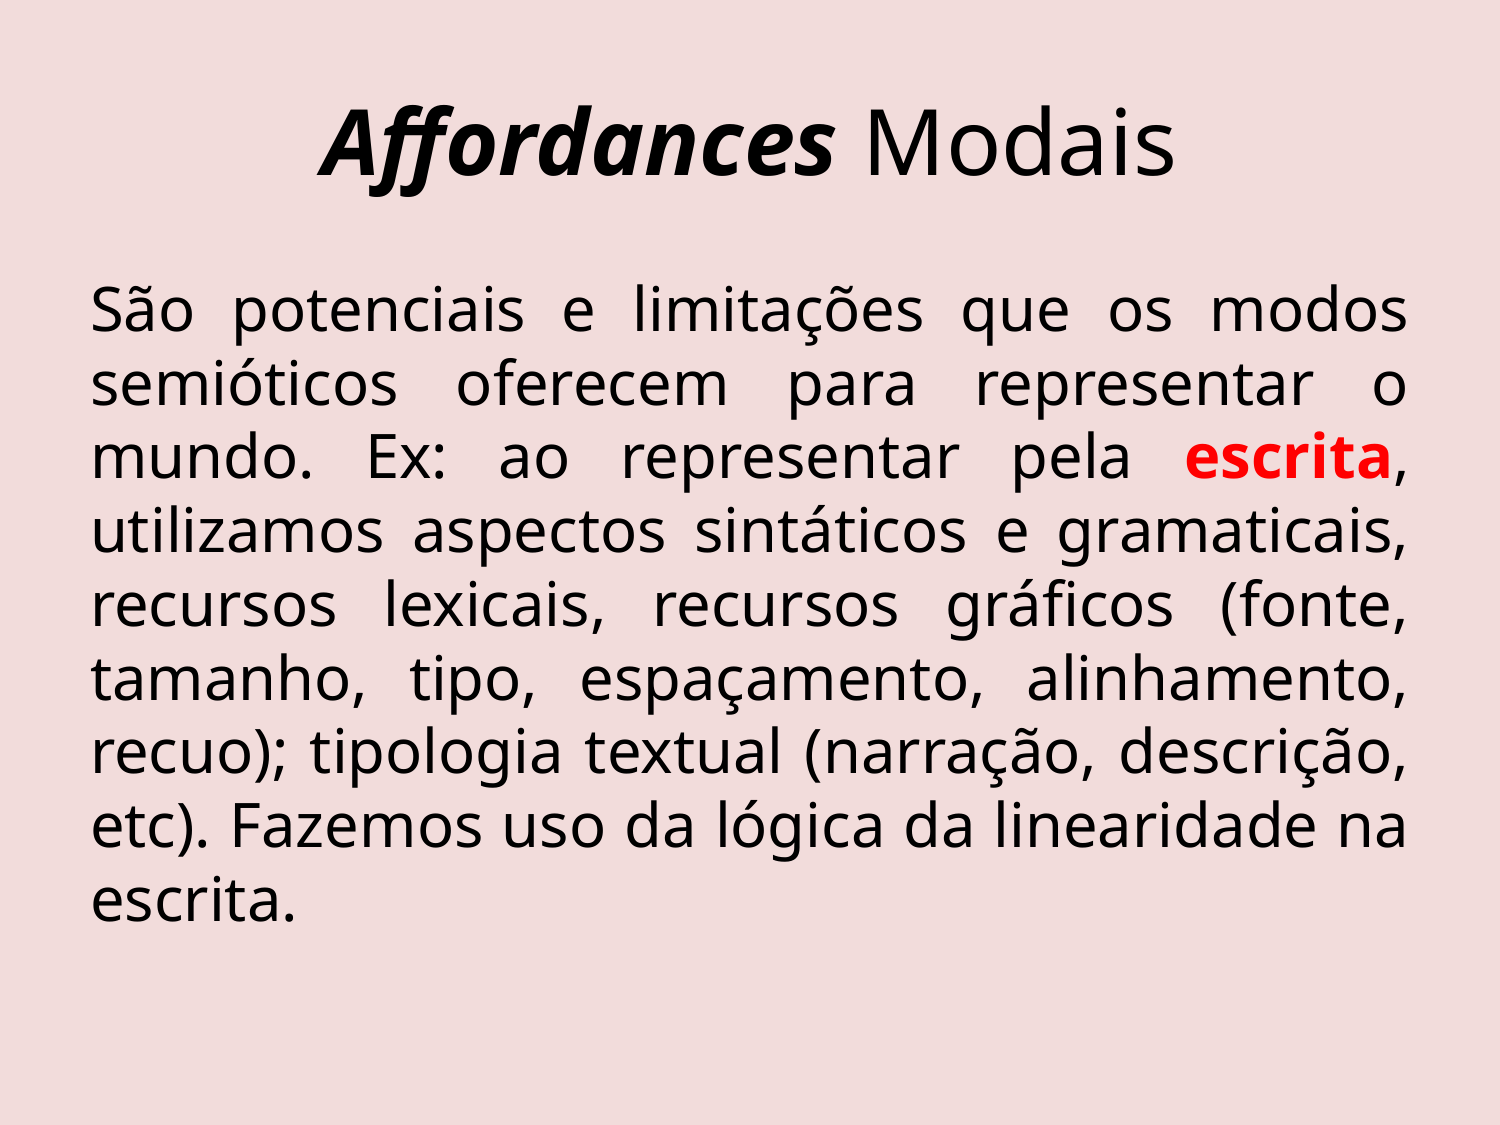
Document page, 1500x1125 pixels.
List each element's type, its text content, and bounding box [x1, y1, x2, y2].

title Affordances Modais [75, 45, 1425, 233]
list São potenciais e limitações que os modos semióticos oferecem para representar o mundo. Ex: ao representar pela escrita, utilizamos aspectos sintáticos e gramaticais, recursos lexicais, recursos gráficos (fonte, tamanho, tipo, espaçamento, alinhamento, recuo); tipologia textual (narração, descrição, etc). Fazemos uso da lógica da linearidade na escrita. [75, 262, 1425, 1005]
